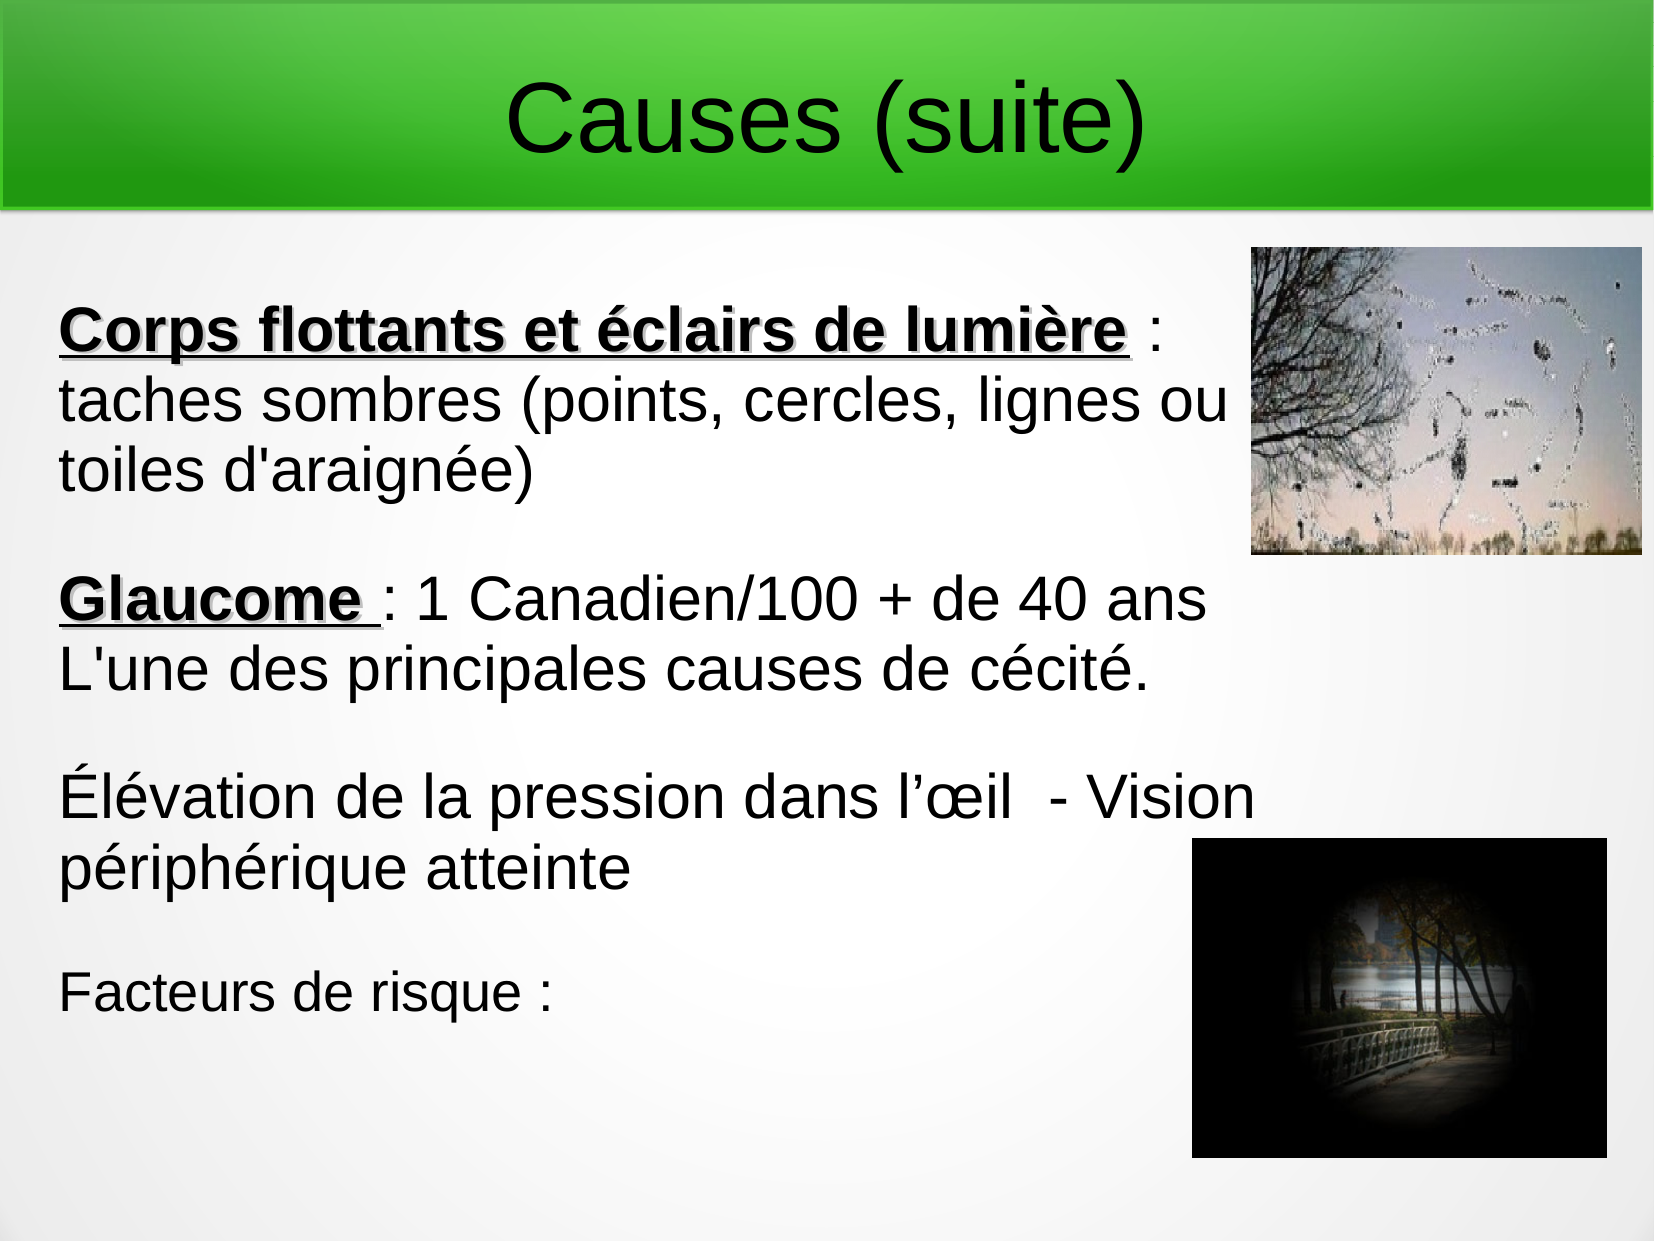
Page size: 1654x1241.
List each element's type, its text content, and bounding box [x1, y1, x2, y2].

title Causes (suite) [82, 47, 1571, 189]
picture [1251, 247, 1642, 555]
picture [1192, 838, 1607, 1158]
list Corps flottants et éclairs de lumière : taches sombres (points, cercles, lignes ou toiles d'araignée) Glaucome : 1 Canadien/100 + de 40 ans L'une des principales causes de cécité. Élévation de la pression dans l’œil - Vision périphérique atteinte Facteurs de risque : [59, 165, 1276, 1241]
